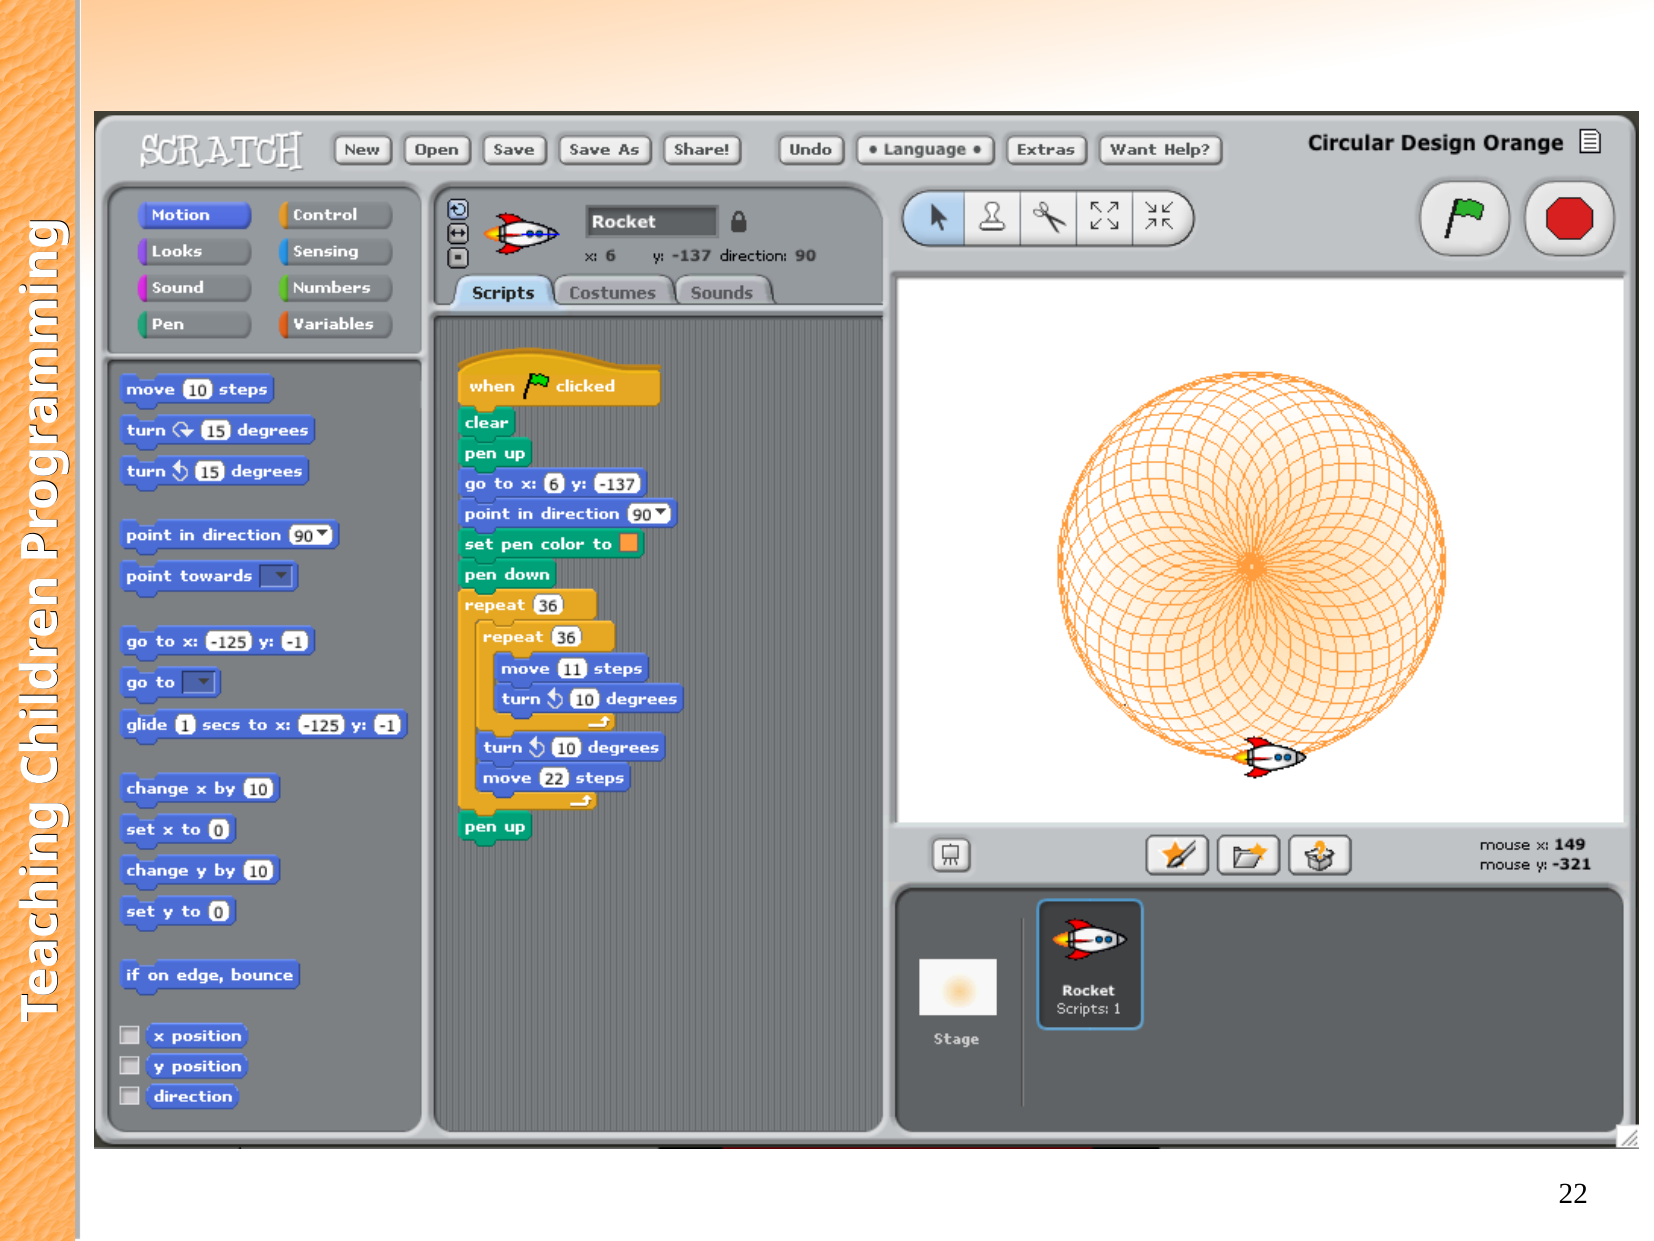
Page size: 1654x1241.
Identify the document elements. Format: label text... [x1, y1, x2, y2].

picture [94, 111, 1639, 1149]
title Scratch Screenshots [82, 56, 1571, 250]
picture [0, 0, 75, 1241]
